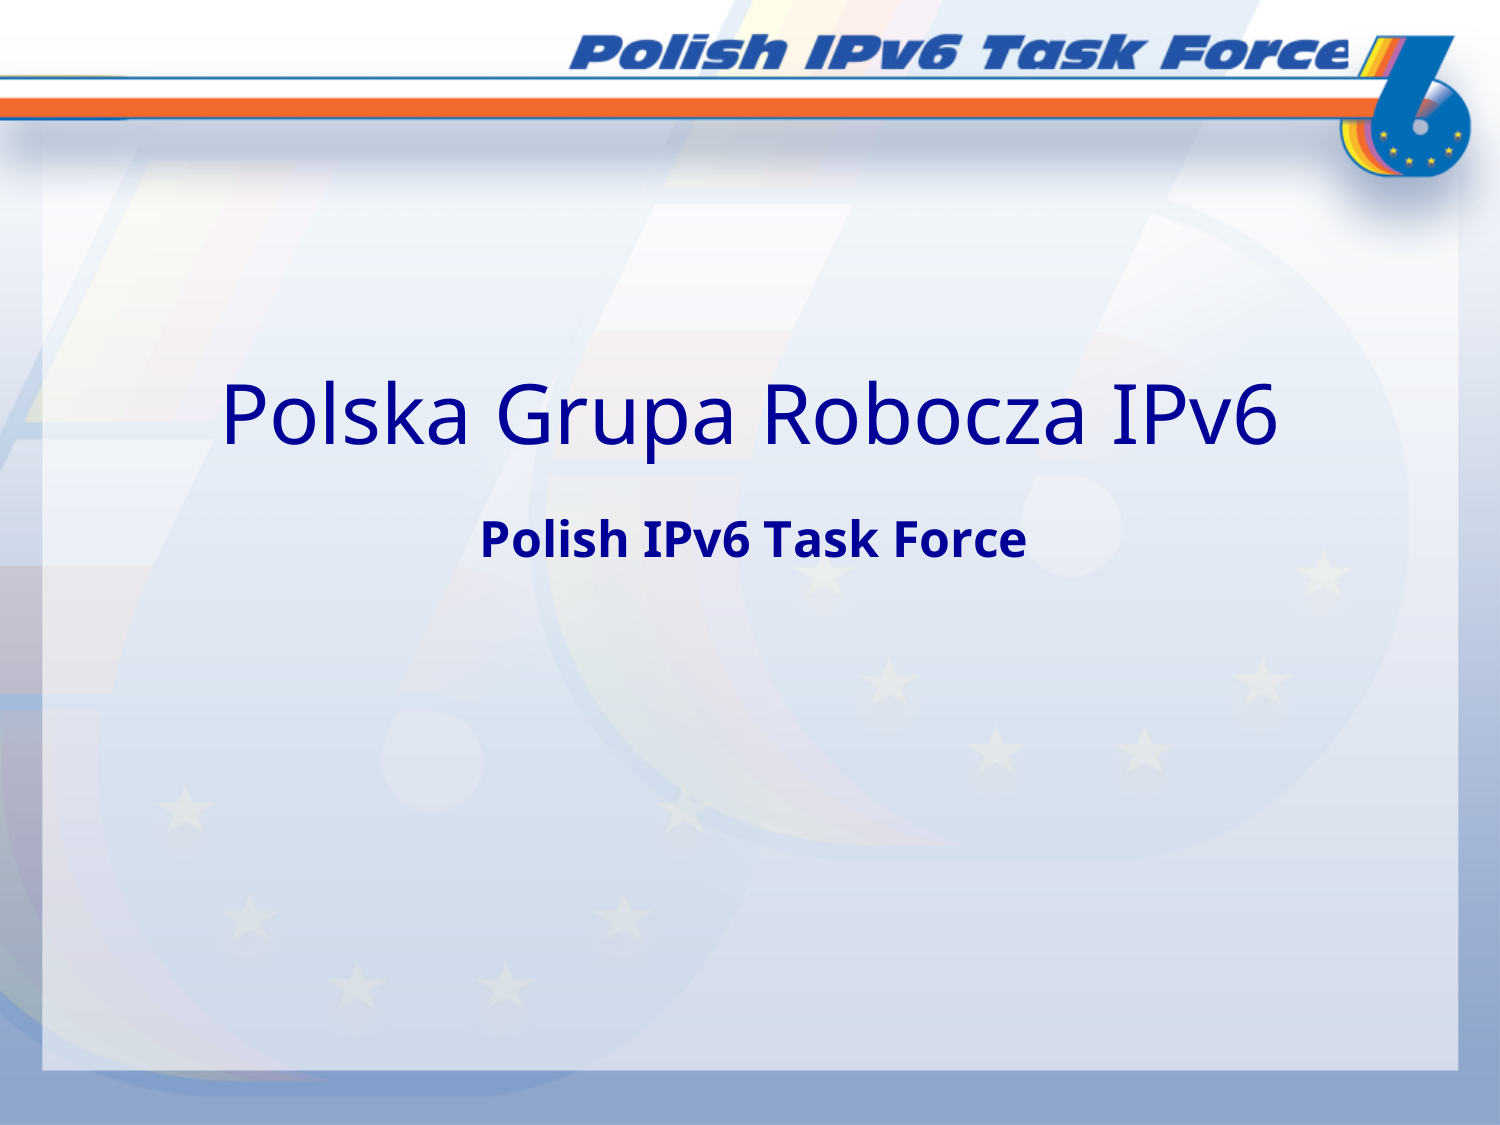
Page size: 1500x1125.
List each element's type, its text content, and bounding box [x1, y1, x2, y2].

title Polska Grupa Robocza IPv6 Polish IPv6 Task Force [112, 361, 1388, 577]
picture [0, 0, 1500, 1125]
